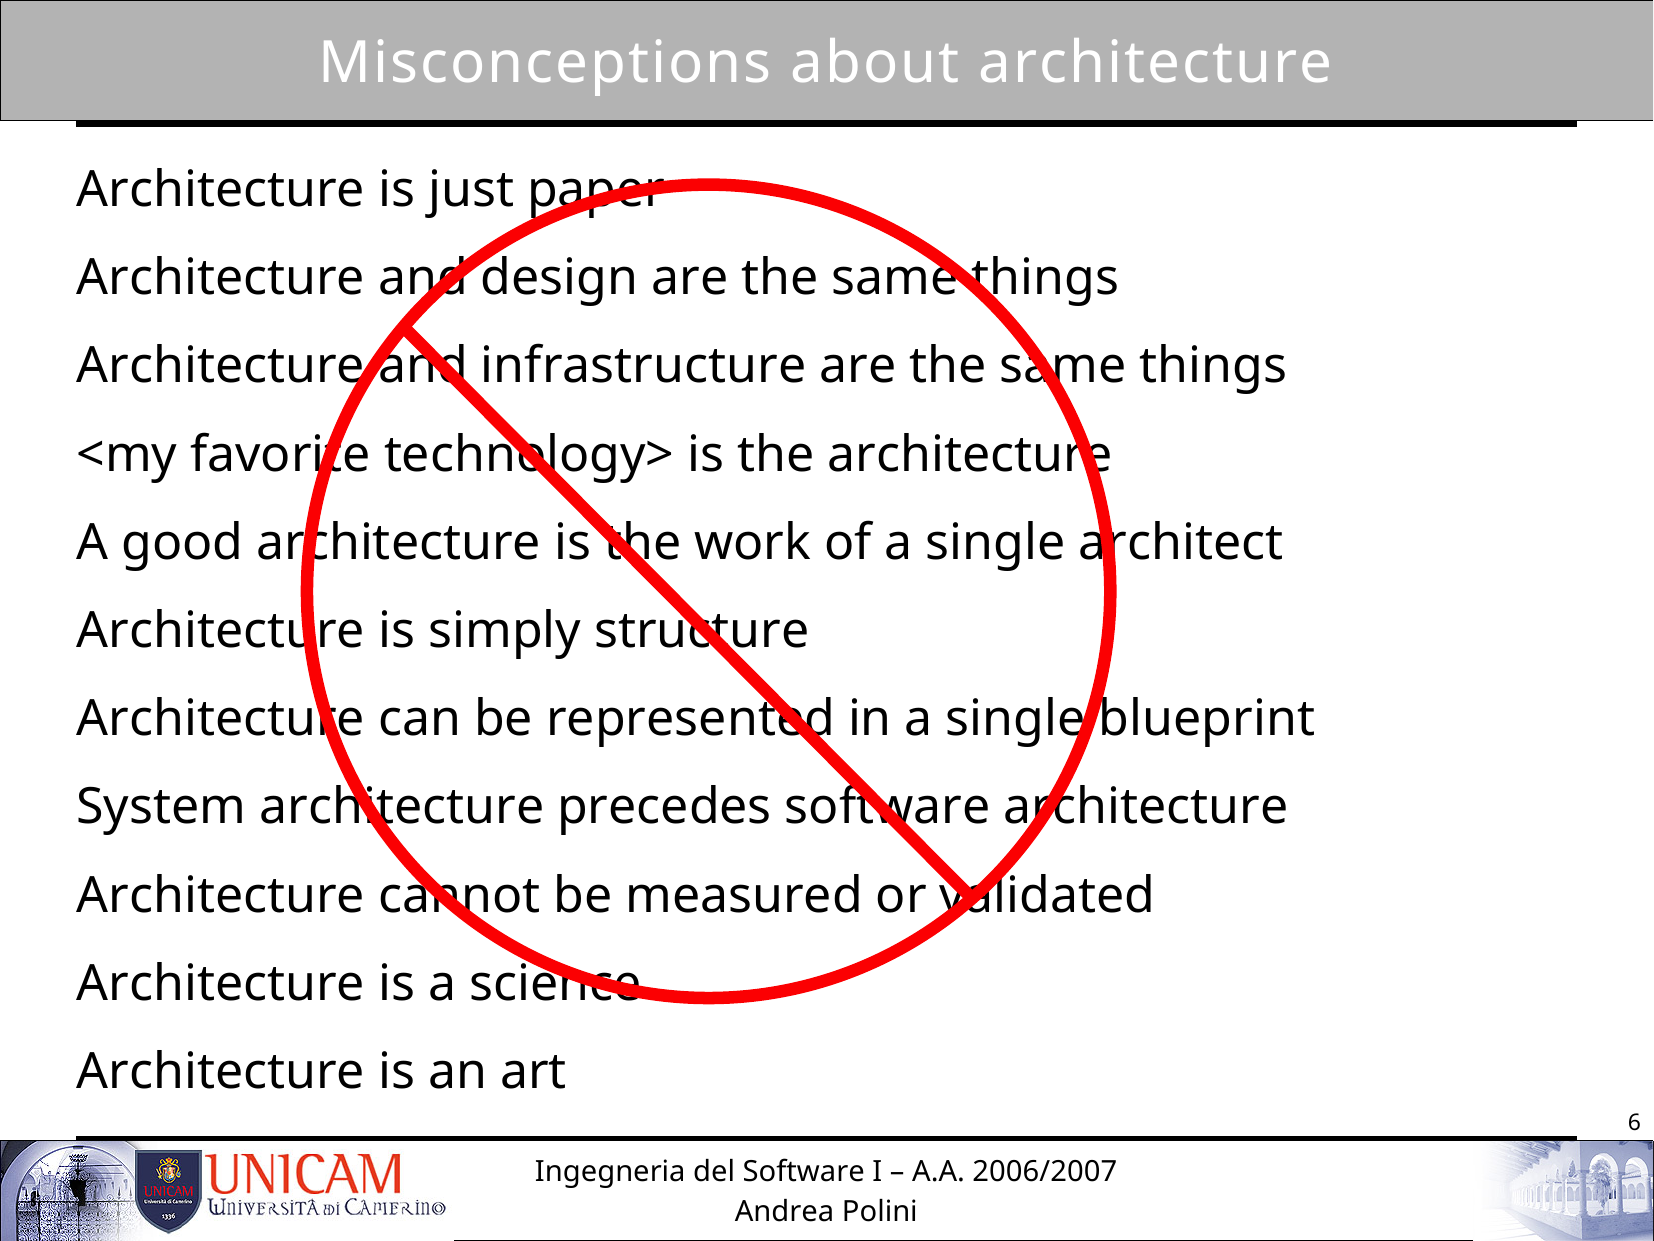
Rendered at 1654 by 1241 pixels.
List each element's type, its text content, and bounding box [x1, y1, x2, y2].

picture [1473, 1141, 1654, 1241]
list Architecture is just paper Architecture and design are the same things Architecture and infrastructure are the same things <my favorite technology> is the architecture A good architecture is the work of a single architect Architecture is simply structure Architecture can be represented in a single blueprint System architecture precedes software architecture Architecture cannot be measured or validated Architecture is a science Architecture is an art [76, 152, 1577, 1036]
picture [0, 1141, 454, 1241]
title Misconceptions about architecture [0, 0, 1653, 121]
